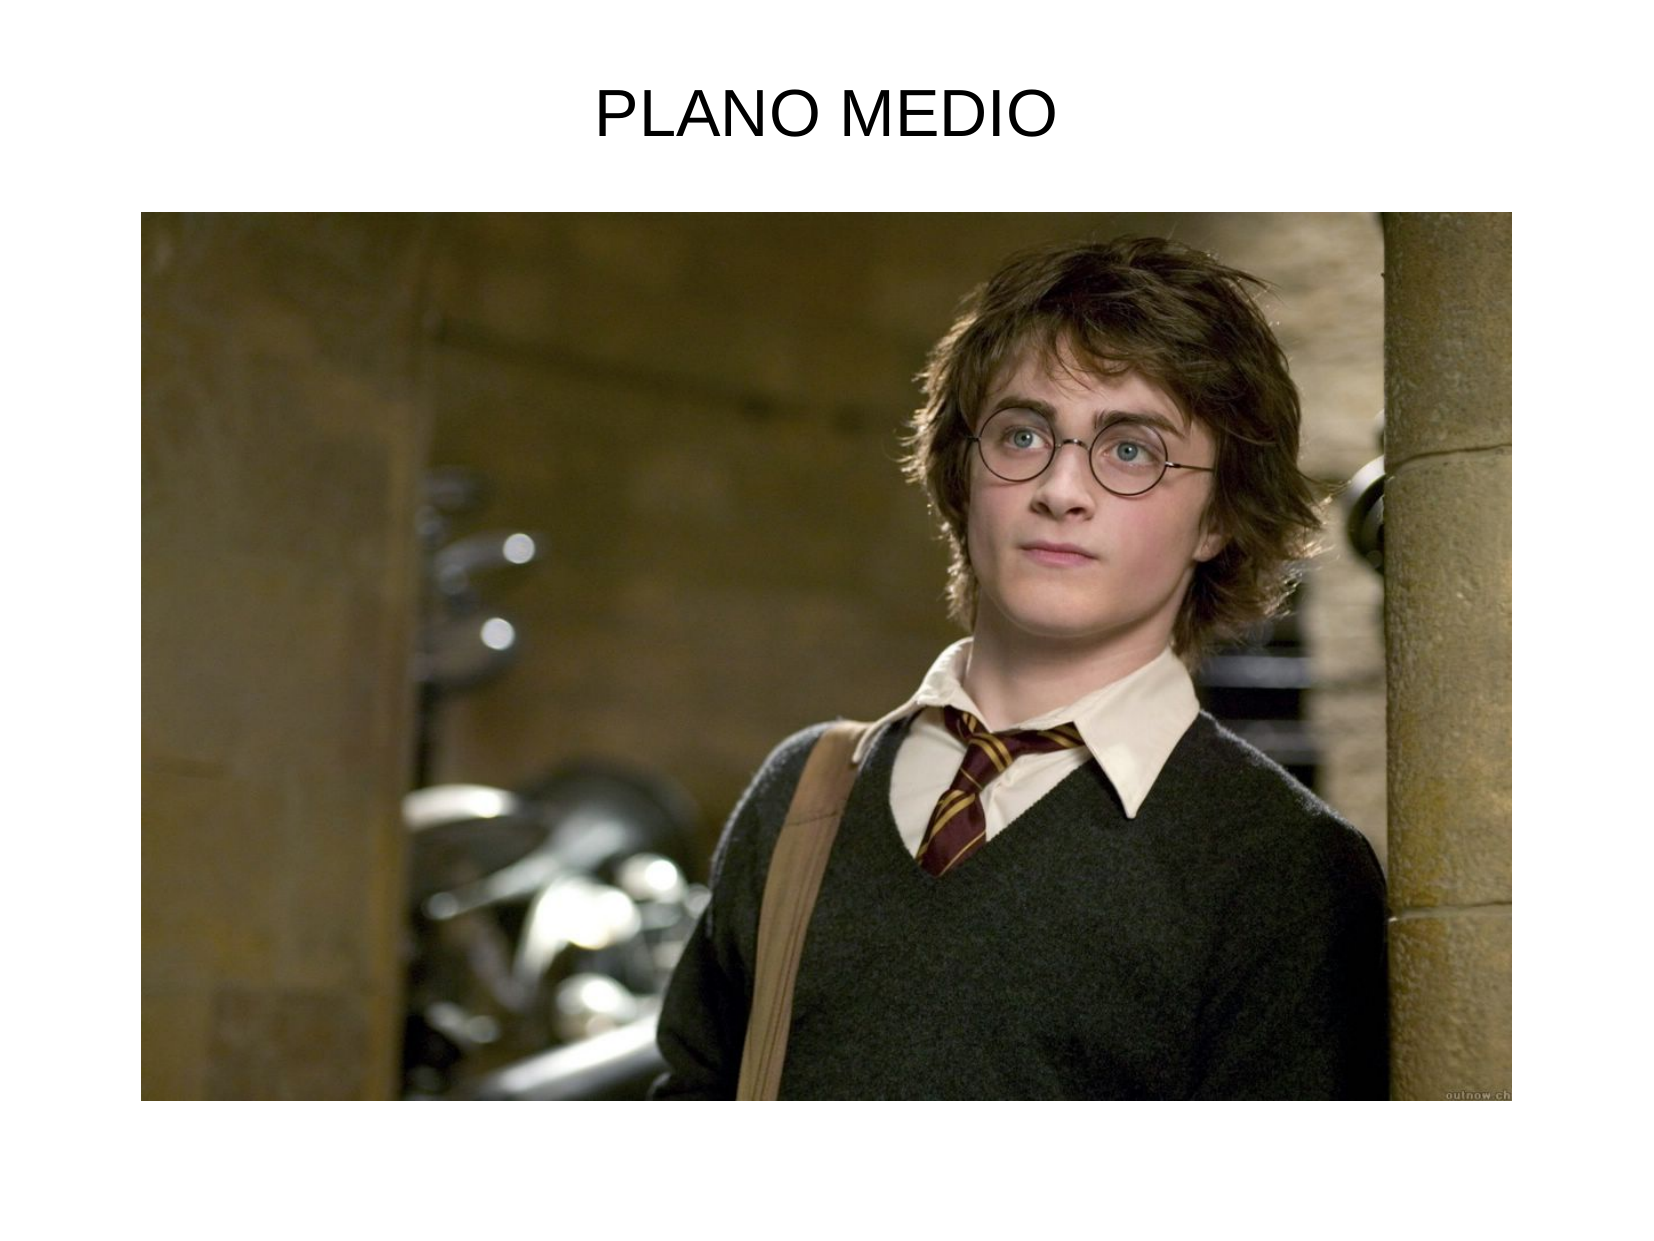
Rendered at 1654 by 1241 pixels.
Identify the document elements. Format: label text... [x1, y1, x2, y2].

title PLANO MEDIO [82, 49, 1571, 178]
picture [141, 212, 1512, 1101]
